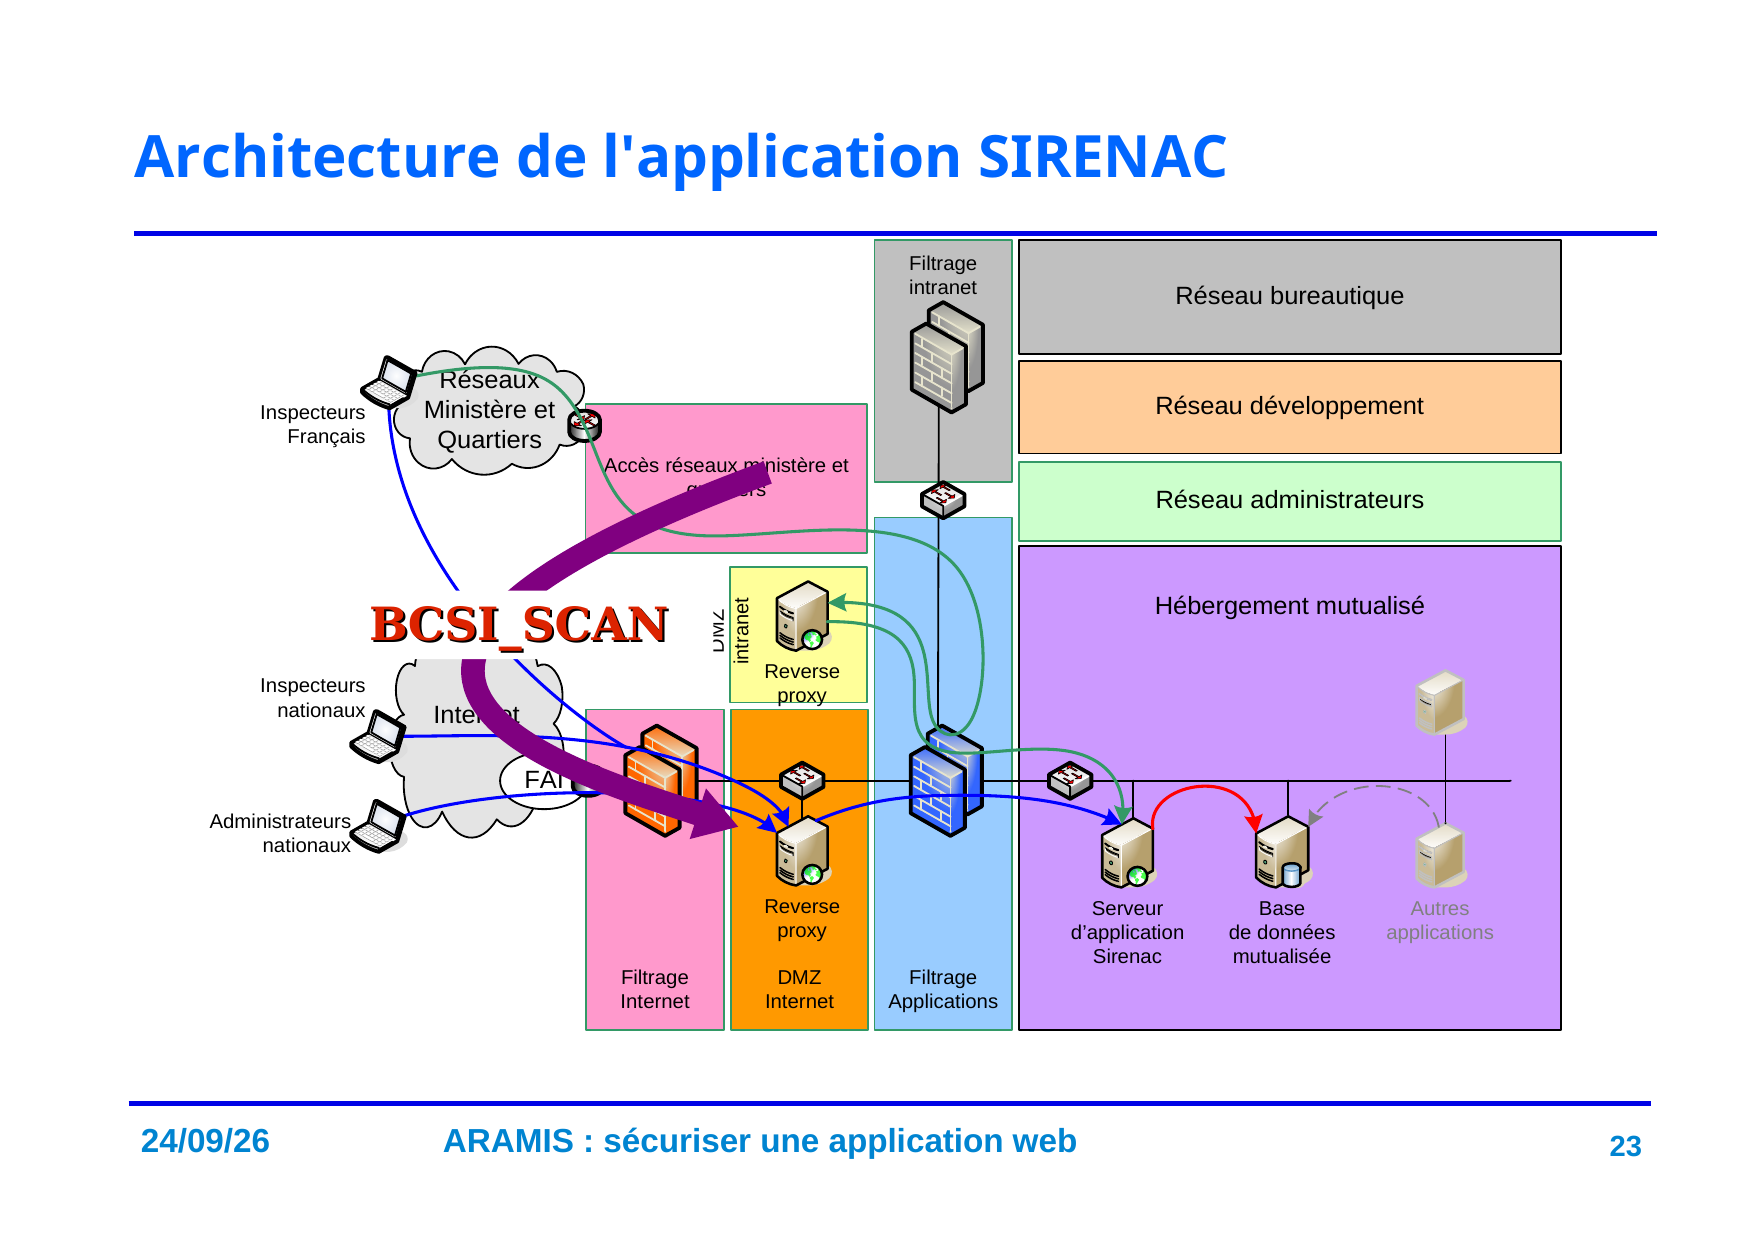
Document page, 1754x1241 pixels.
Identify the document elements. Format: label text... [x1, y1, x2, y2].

picture [206, 236, 1565, 1034]
title Architecture de l'application SIRENAC [134, 103, 1456, 214]
text_box BCSI_SCAN [354, 590, 714, 660]
